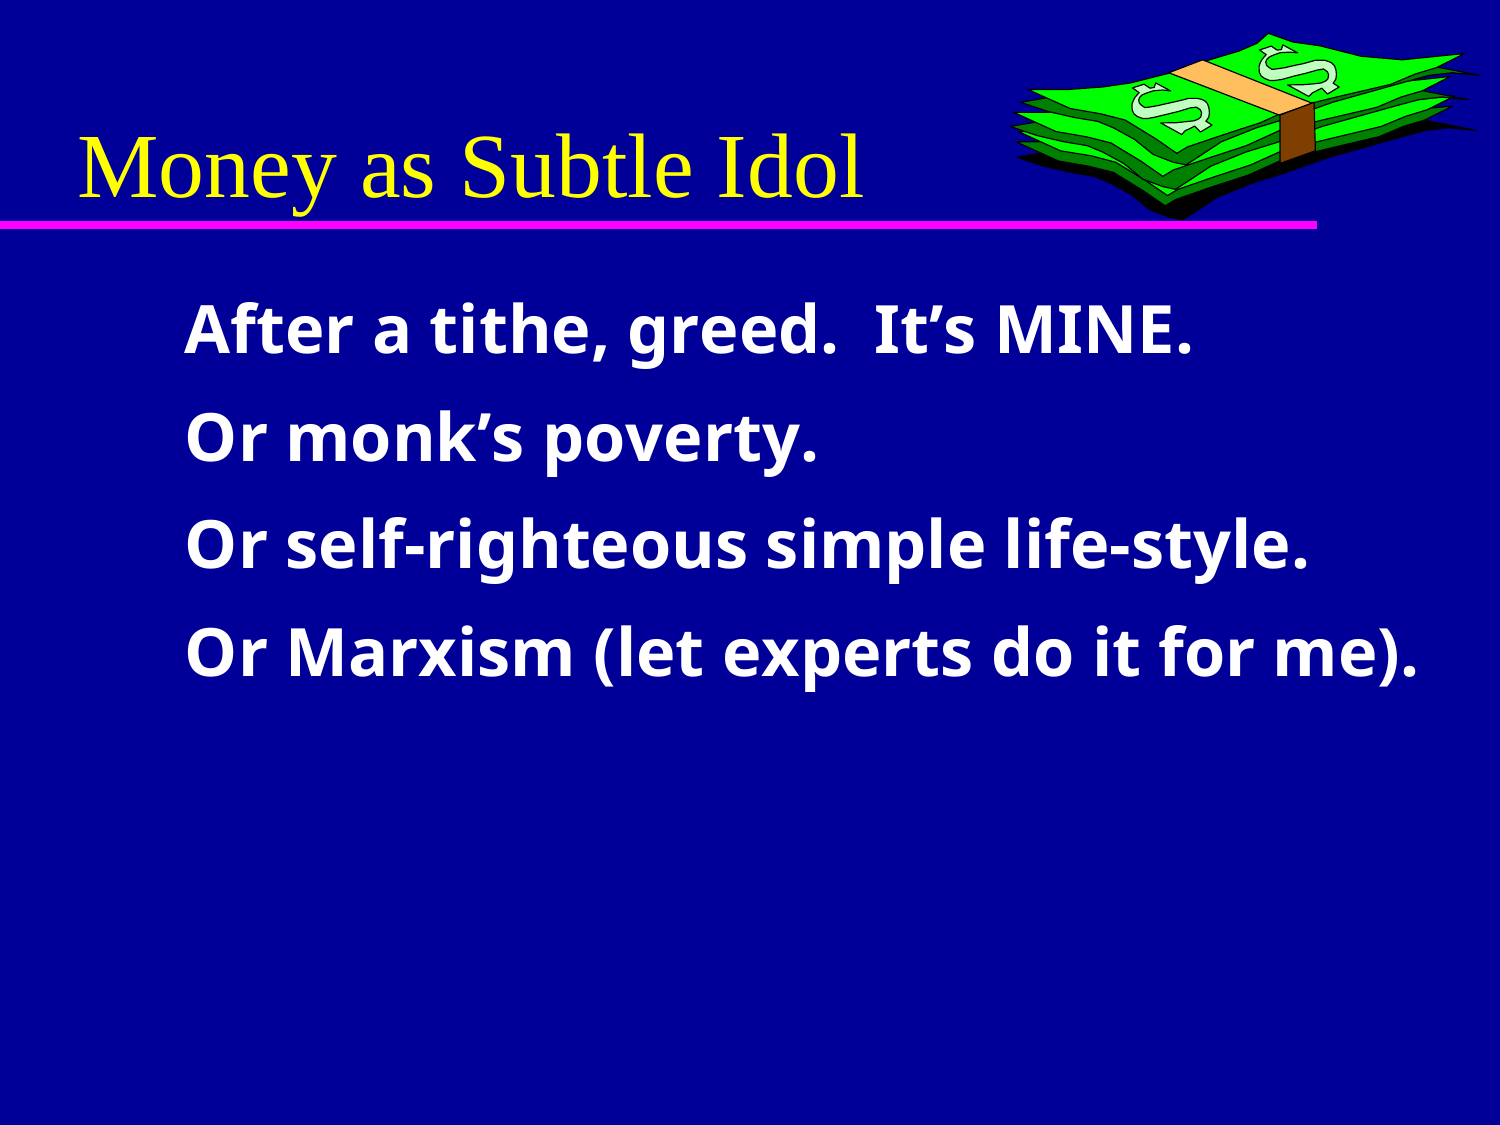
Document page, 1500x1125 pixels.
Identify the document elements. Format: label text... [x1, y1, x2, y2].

title Money as Subtle Idol [62, 43, 1005, 225]
picture [1005, 29, 1483, 225]
list After a tithe, greed. It’s MINE. Or monk’s poverty. Or self-righteous simple life-style. Or Marxism (let experts do it for me). [169, 275, 1438, 951]
